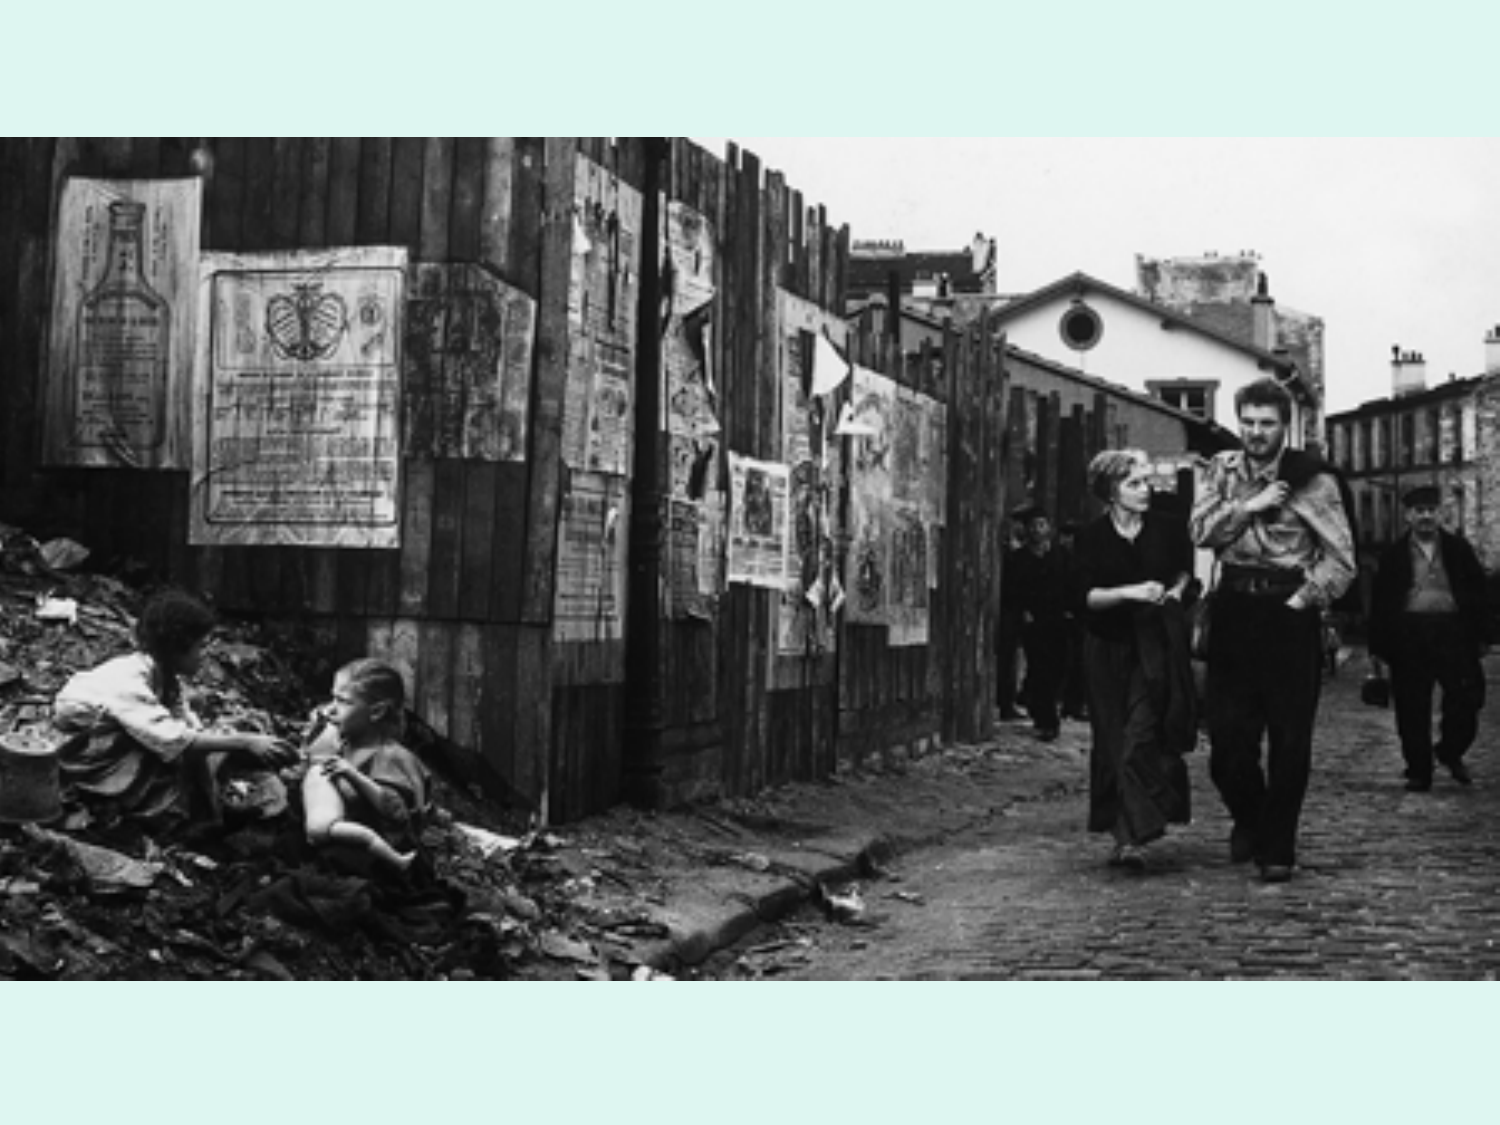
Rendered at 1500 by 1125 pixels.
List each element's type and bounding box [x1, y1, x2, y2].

picture [0, 137, 1500, 981]
